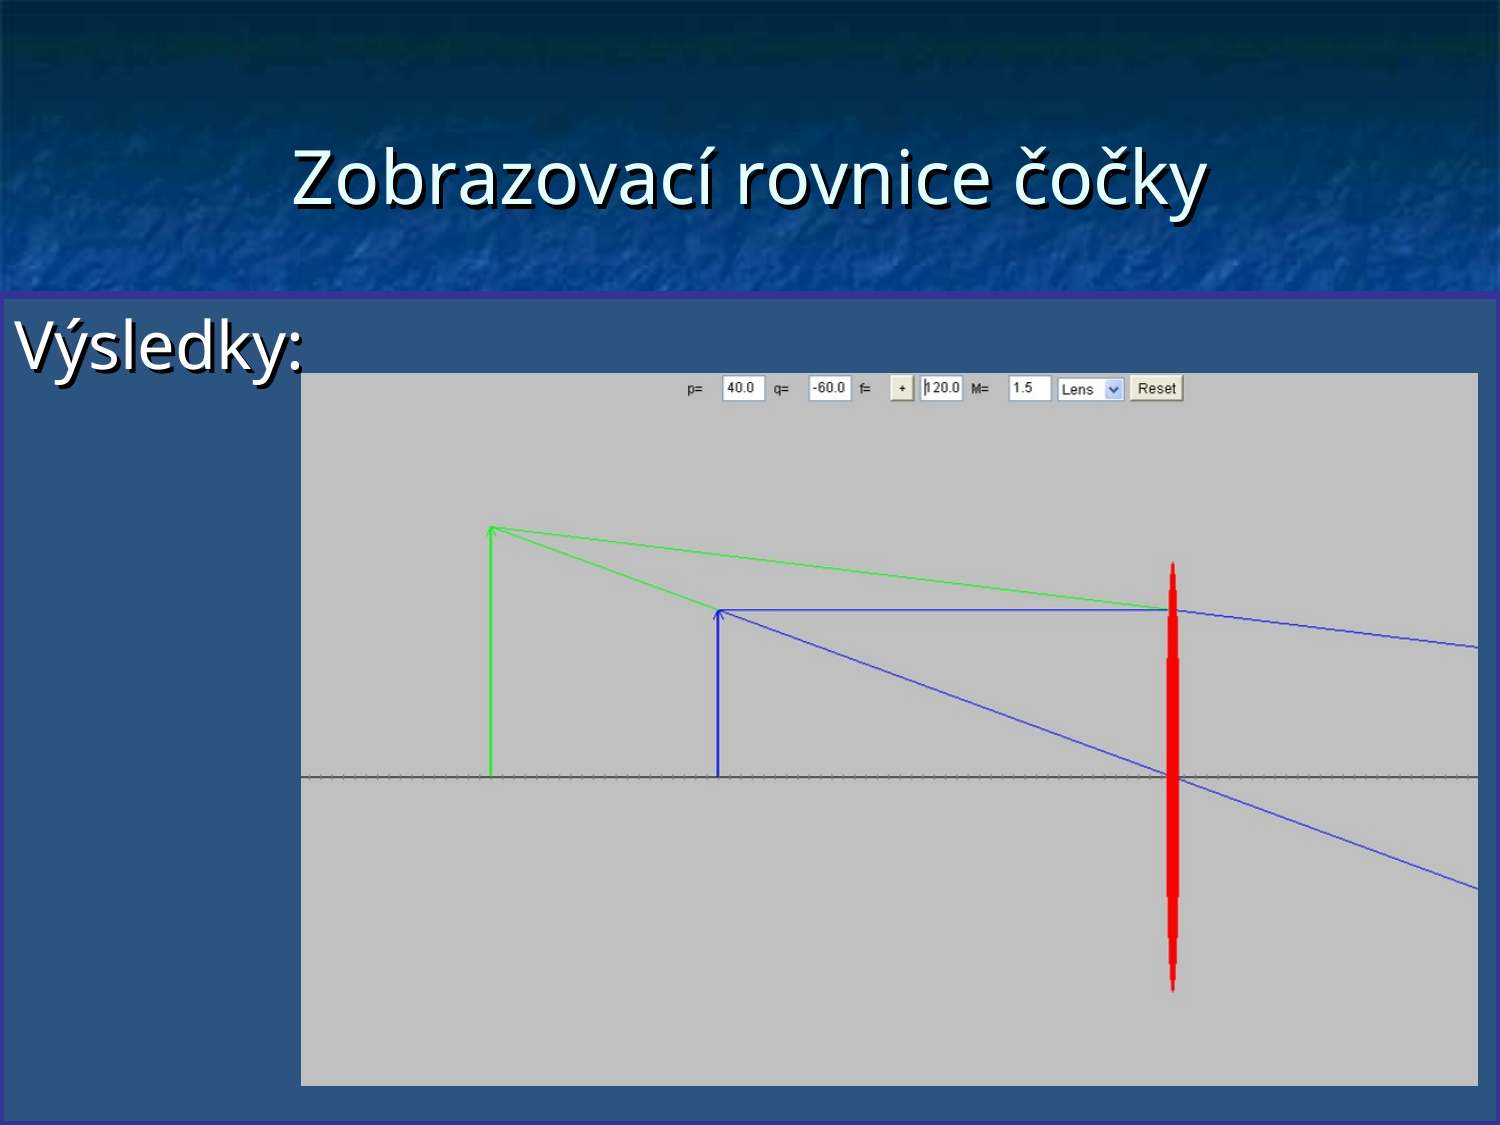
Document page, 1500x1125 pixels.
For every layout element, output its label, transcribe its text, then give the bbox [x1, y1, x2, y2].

picture [0, 0, 1500, 291]
picture [301, 373, 1478, 1086]
title Zobrazovací rovnice čočky [75, 62, 1426, 288]
list Výsledky: [0, 295, 1500, 1125]
